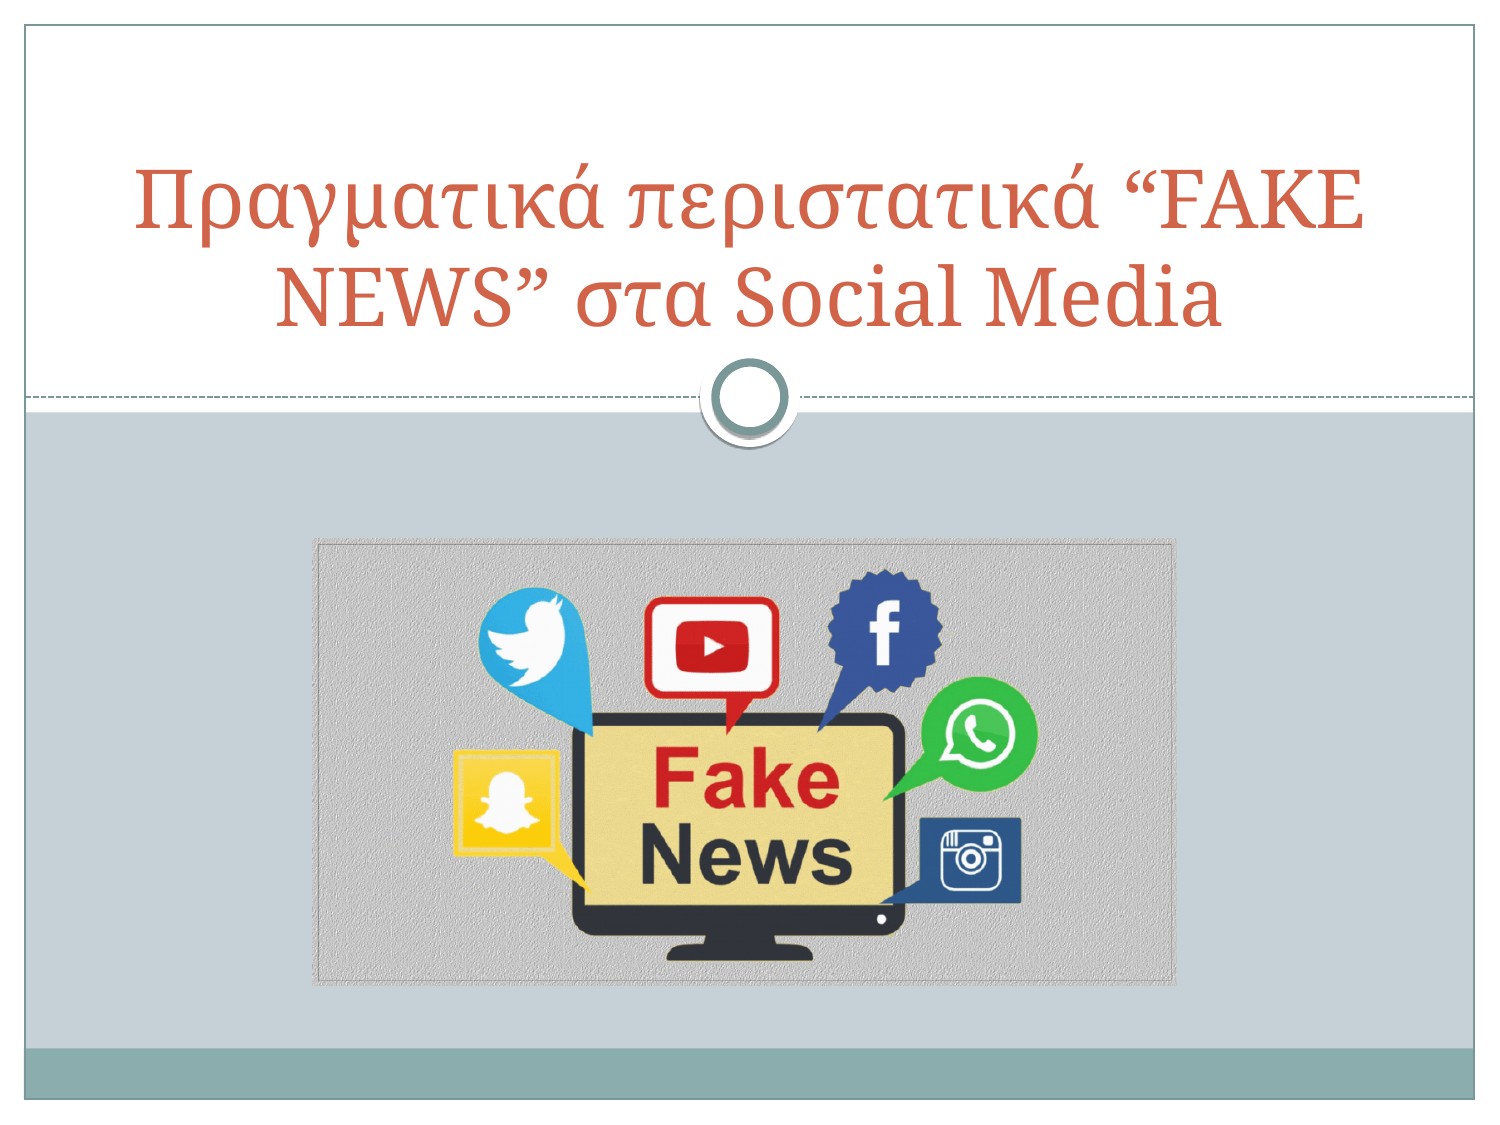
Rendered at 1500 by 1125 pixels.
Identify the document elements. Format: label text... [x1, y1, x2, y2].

title Πραγματικά περιστατικά “FAKE NEWS” στα Social Media [112, 62, 1388, 350]
picture [312, 538, 1177, 986]
